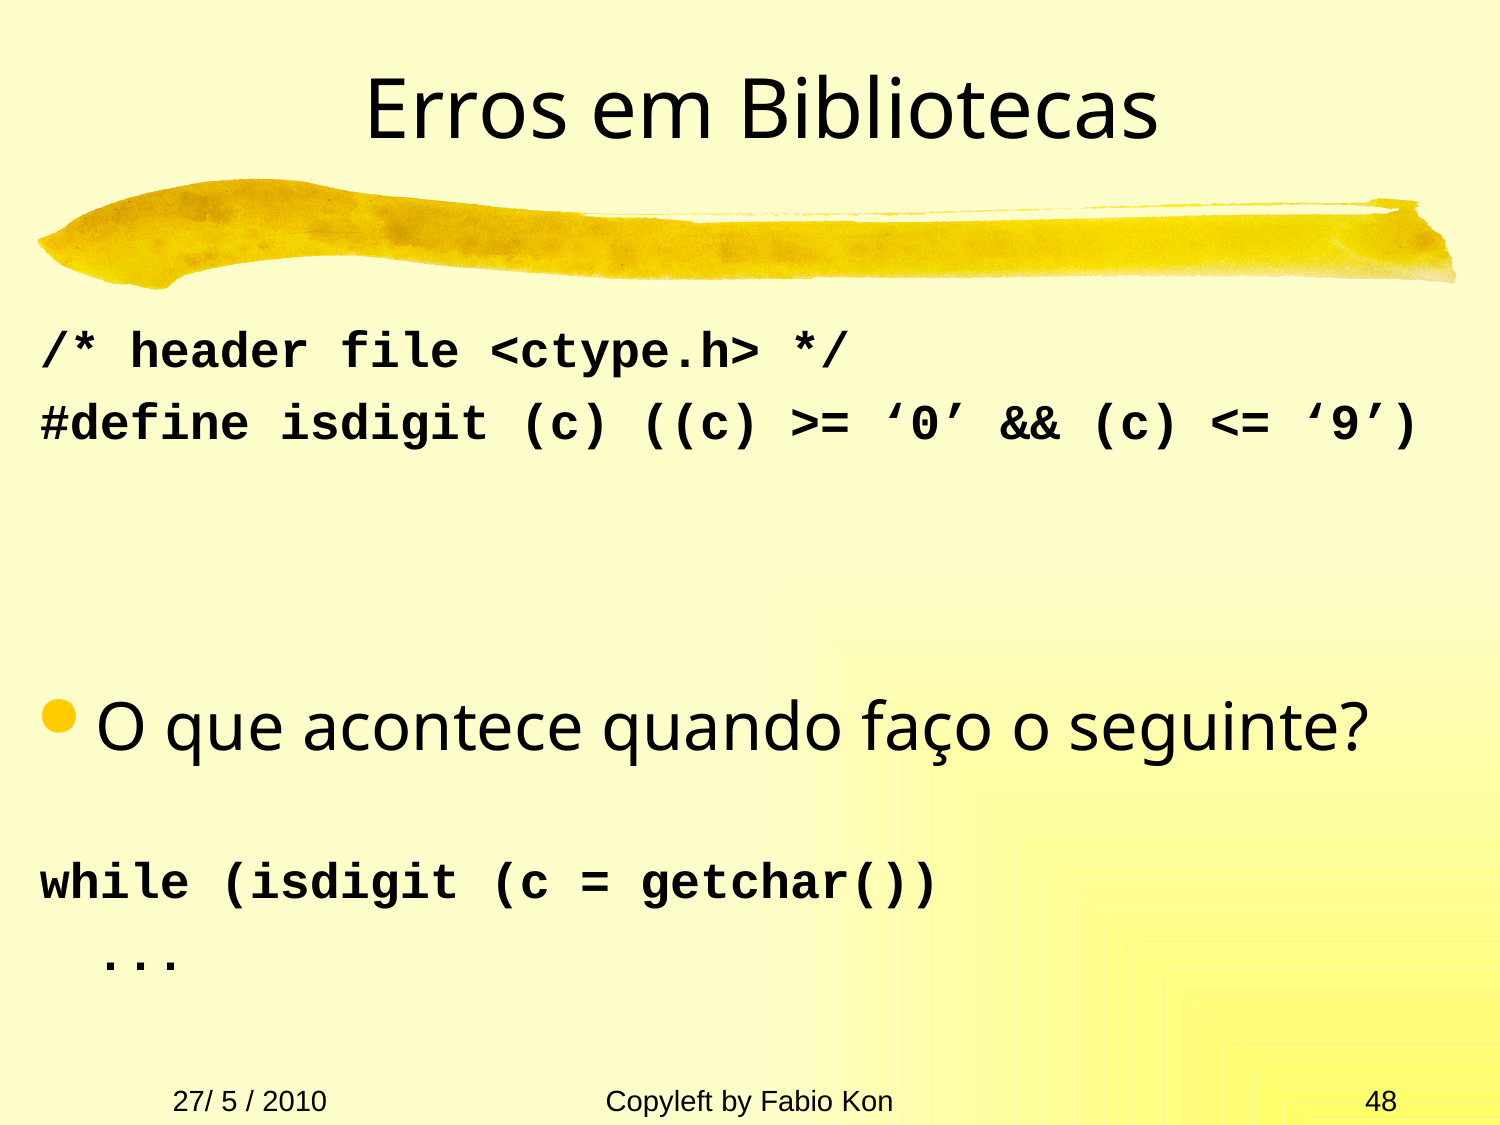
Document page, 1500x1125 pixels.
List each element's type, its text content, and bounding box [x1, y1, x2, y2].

list /* header file <ctype.h> */ #define isdigit (c) ((c) >= ‘0’ && (c) <= ‘9’) O que acontece quando faço o seguinte? while (isdigit (c = getchar()) ... [24, 309, 1463, 994]
title Erros em Bibliotecas [125, 12, 1401, 163]
picture [24, 174, 1463, 297]
